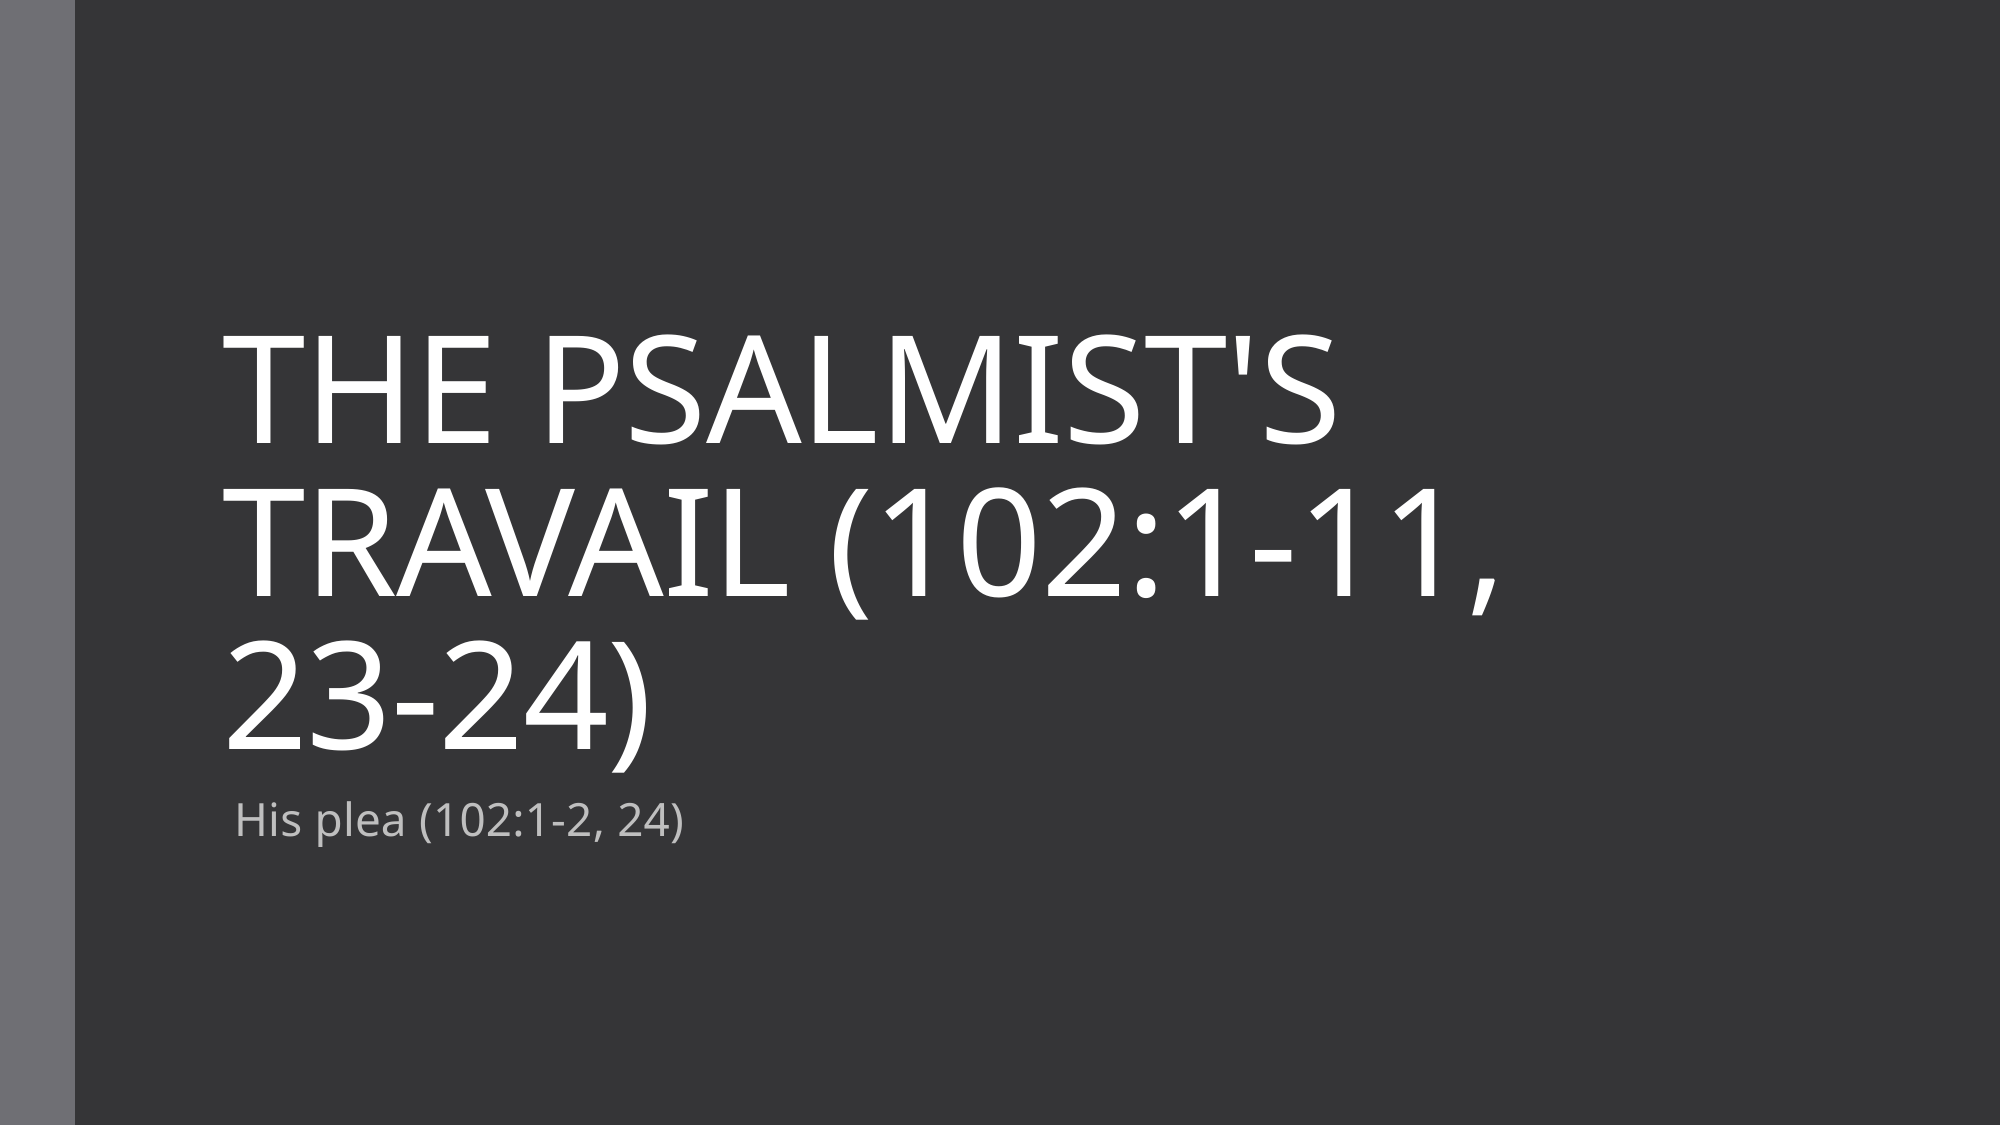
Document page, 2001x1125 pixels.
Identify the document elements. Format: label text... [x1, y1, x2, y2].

subtitle His plea (102:1-2, 24) [206, 787, 1752, 1066]
title THE PSALMIST'S TRAVAIL (102:1-11, 23-24) [206, 124, 1752, 787]
